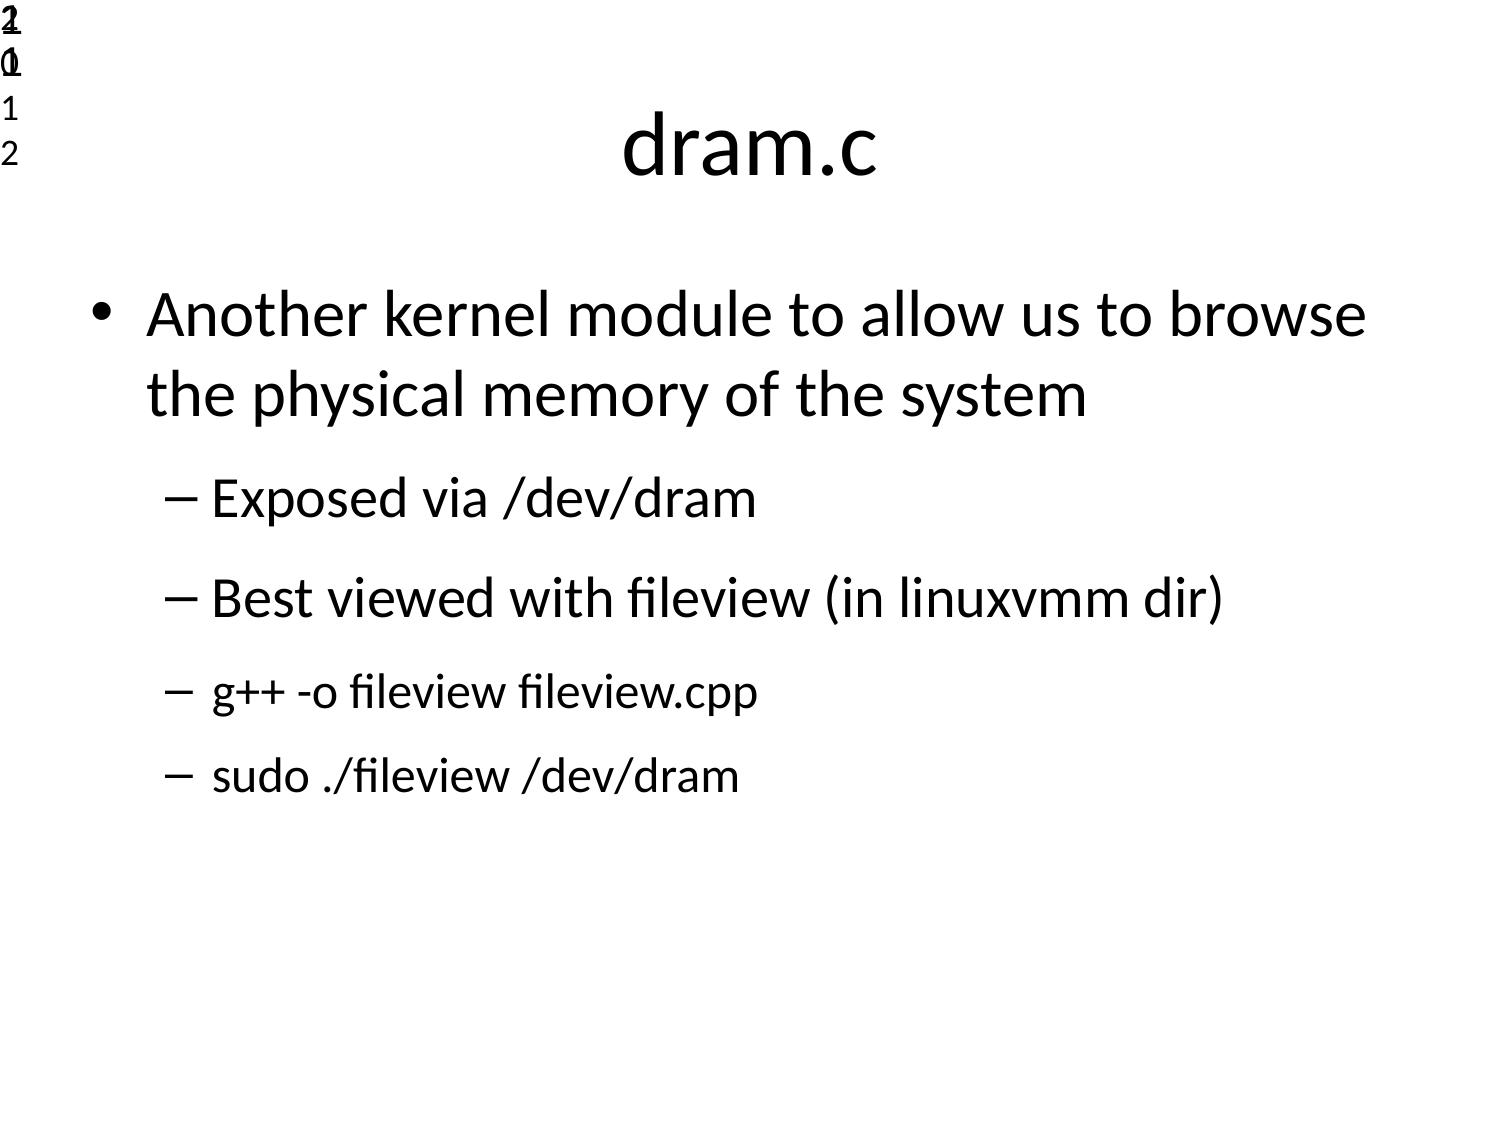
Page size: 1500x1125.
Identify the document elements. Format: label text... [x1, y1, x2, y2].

title dram.c [75, 45, 1425, 233]
list Another kernel module to allow us to browse the physical memory of the system Exposed via /dev/dram Best viewed with fileview (in linuxvmm dir) g++ -o fileview fileview.cpp sudo ./fileview /dev/dram [75, 262, 1425, 1005]
